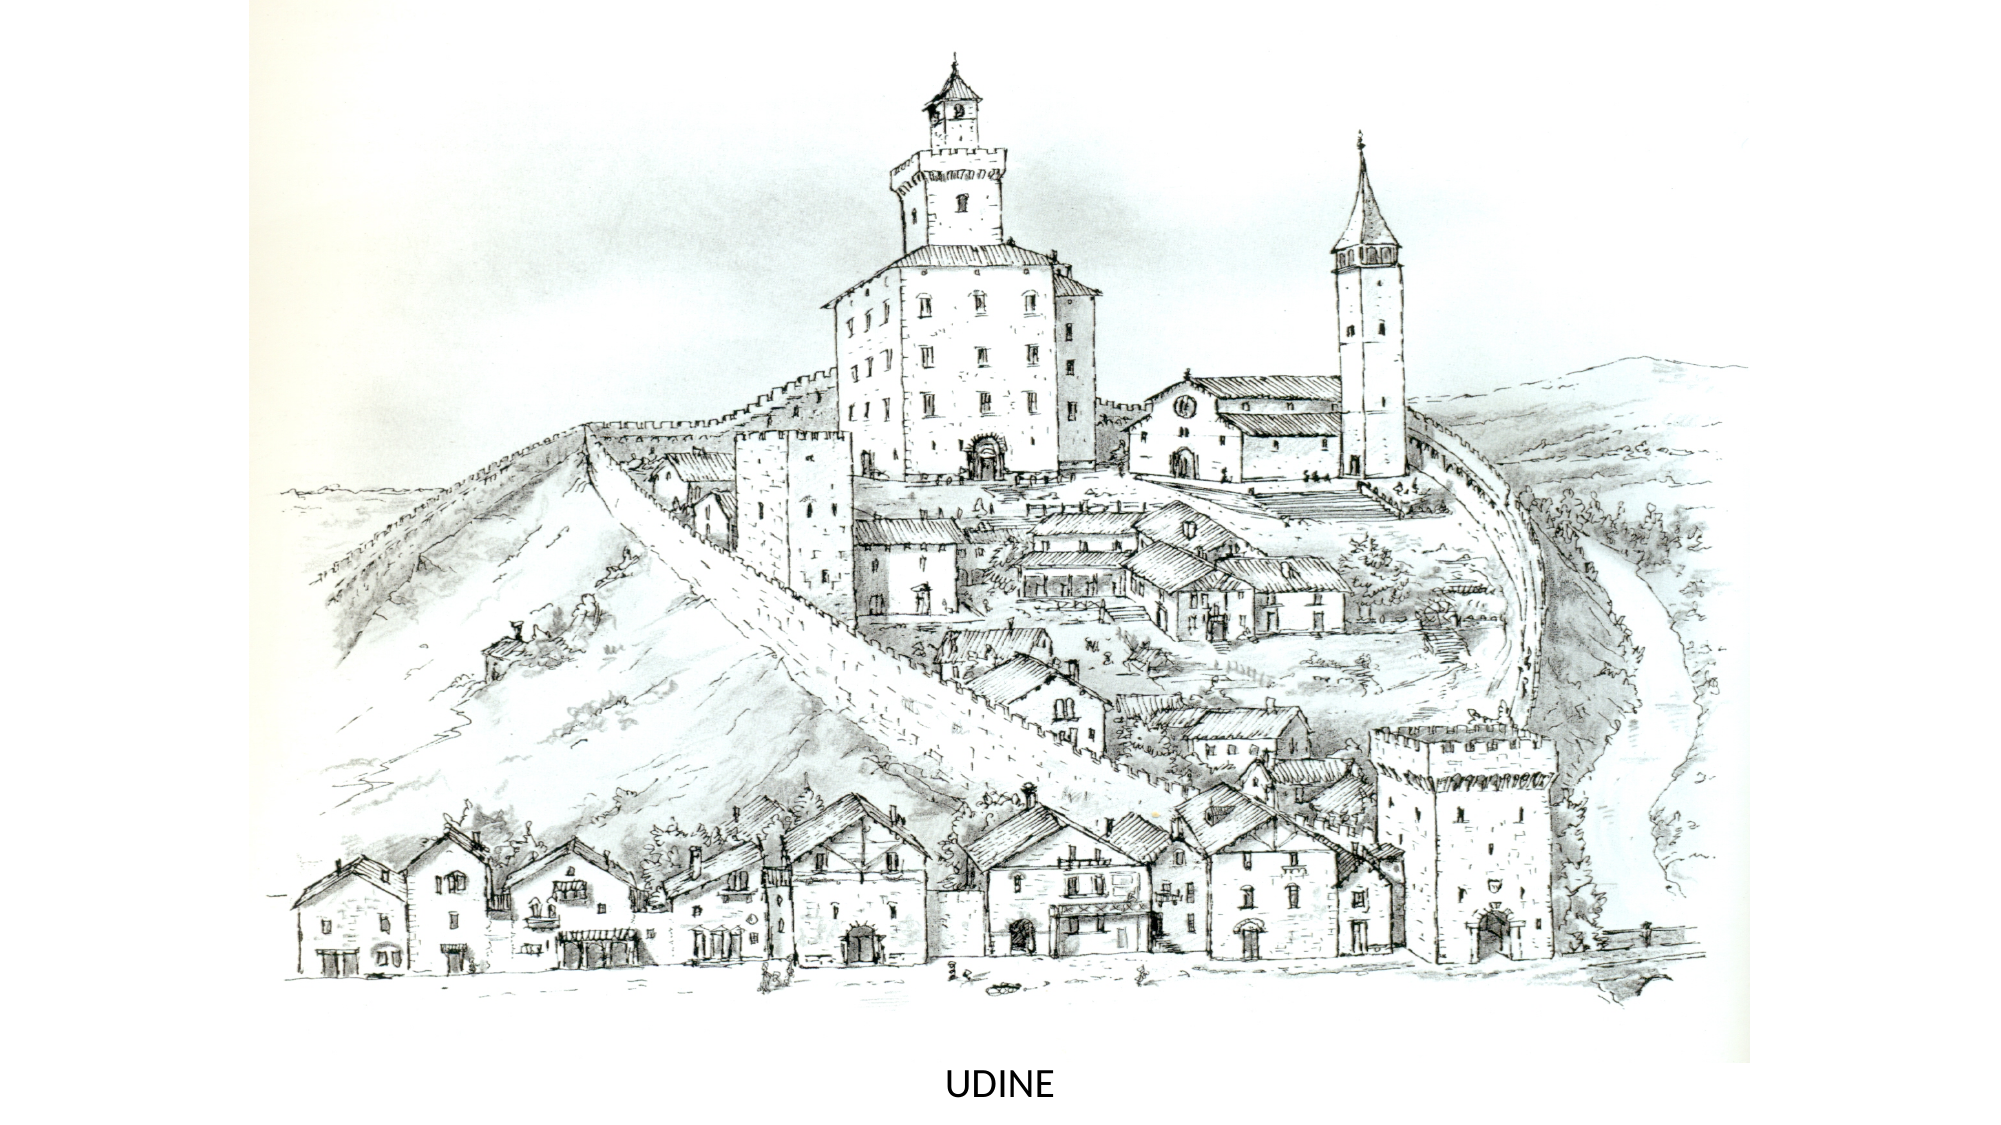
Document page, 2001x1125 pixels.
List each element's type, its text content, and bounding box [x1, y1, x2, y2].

subtitle UDINE [249, 1063, 1750, 1115]
picture [249, 0, 1750, 1063]
